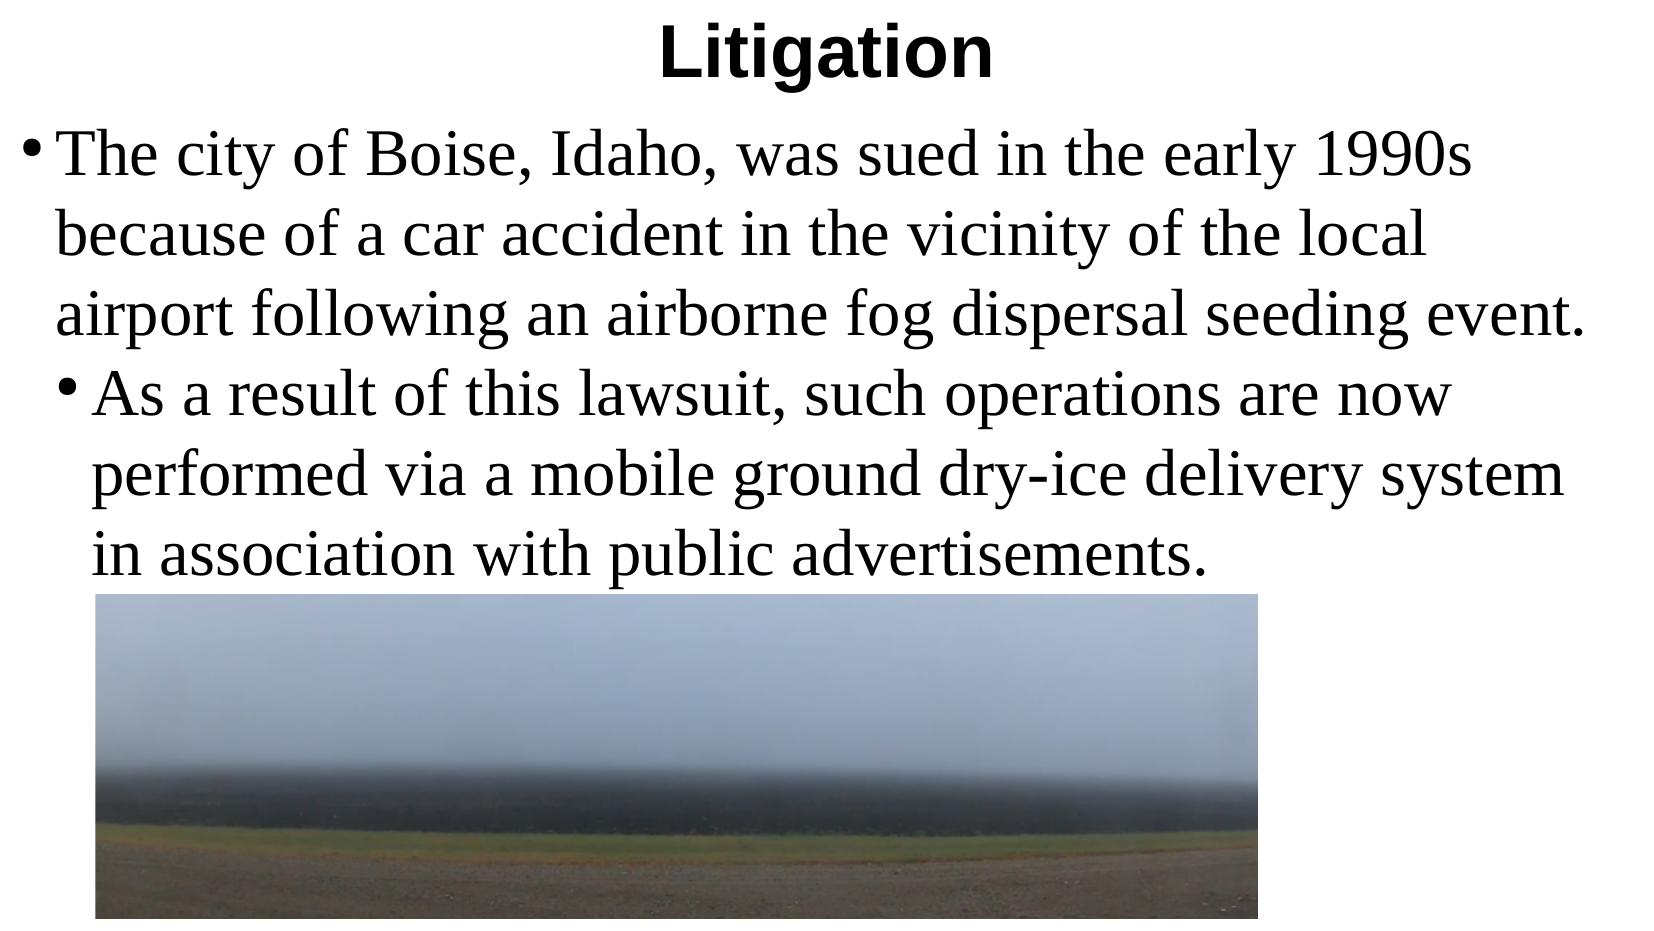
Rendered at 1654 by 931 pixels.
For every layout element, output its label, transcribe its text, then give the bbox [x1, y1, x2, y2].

text_box The city of Boise, Idaho, was sued in the early 1990s because of a car accident in the vicinity of the local airport following an airborne fog dispersal seeding event. As a result of this lawsuit, such operations are now performed via a mobile ground dry-ice delivery system in association with public advertisements. [5, 101, 1630, 601]
picture [95, 601, 1258, 919]
title Litigation [0, 0, 1654, 106]
